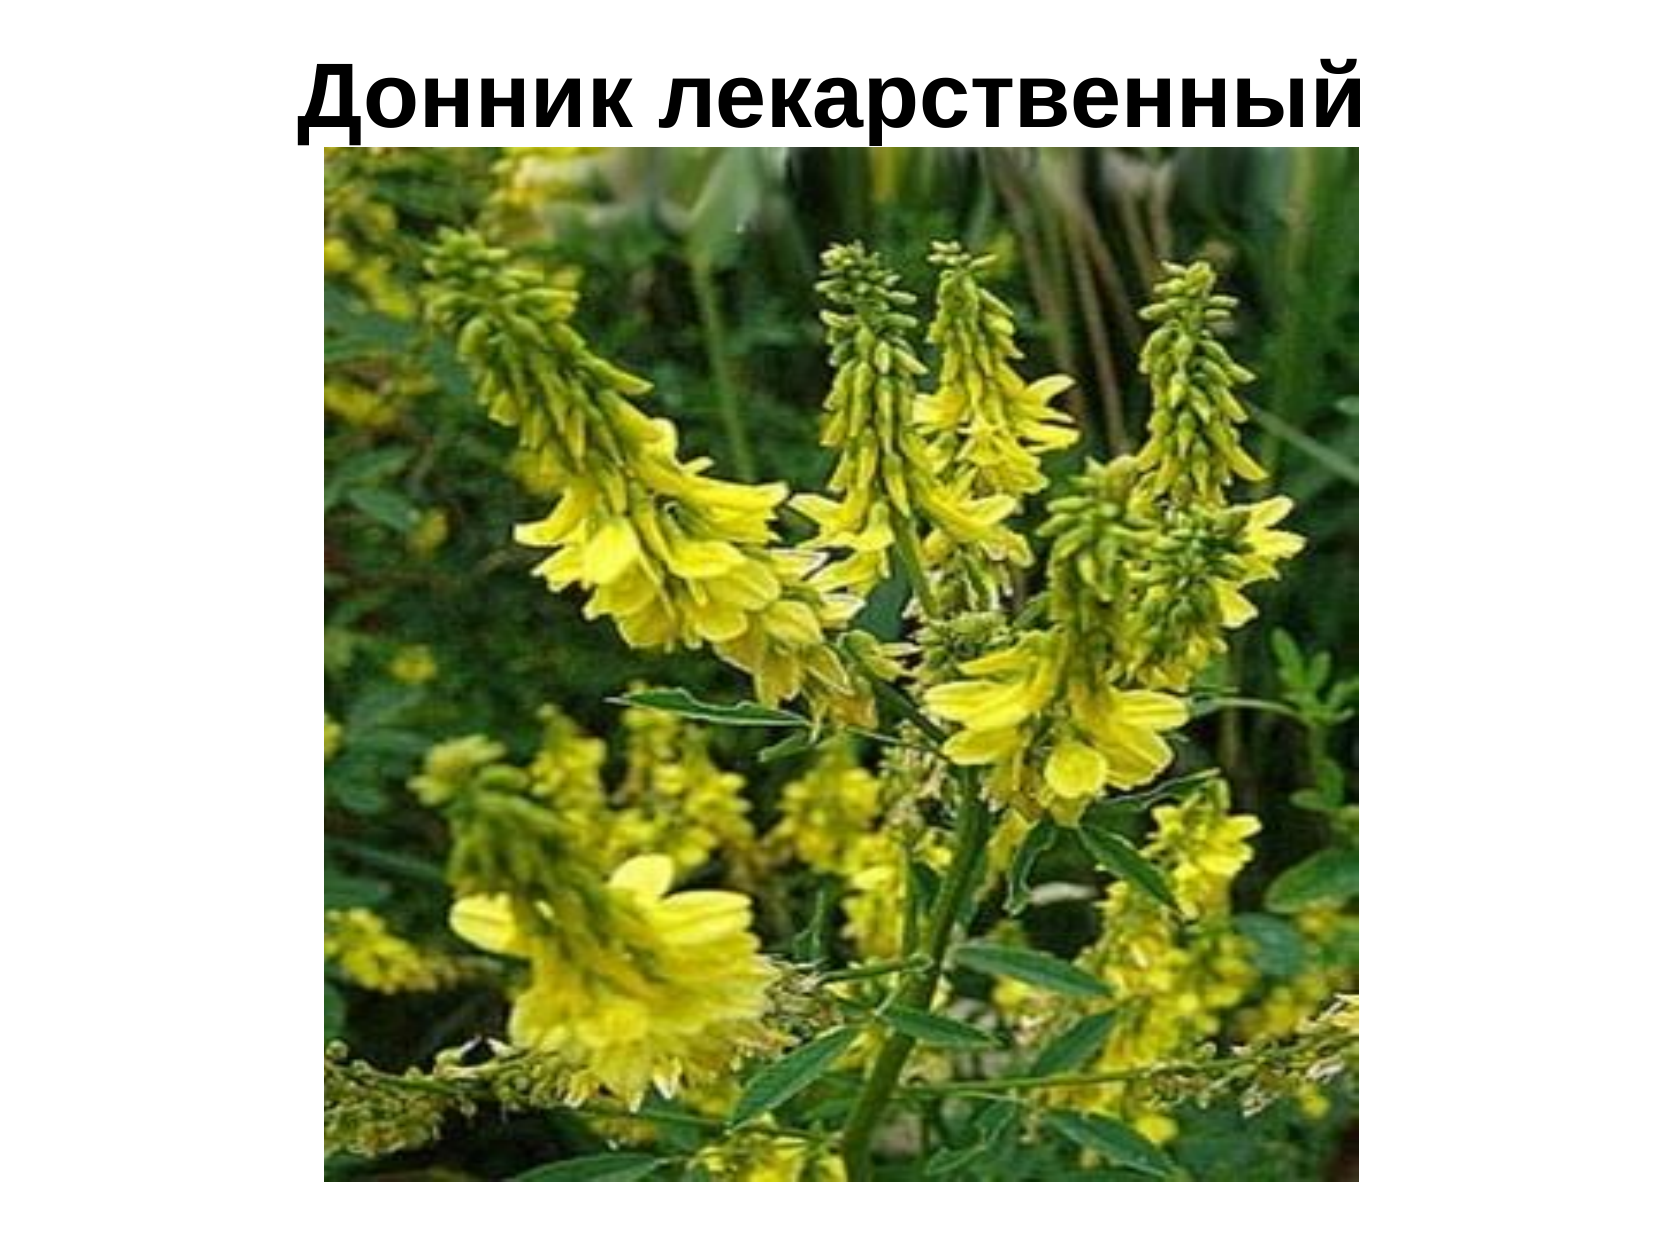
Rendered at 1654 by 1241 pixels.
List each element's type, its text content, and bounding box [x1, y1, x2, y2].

title Донник лекарственный [88, 0, 1577, 193]
picture [324, 193, 1359, 1182]
